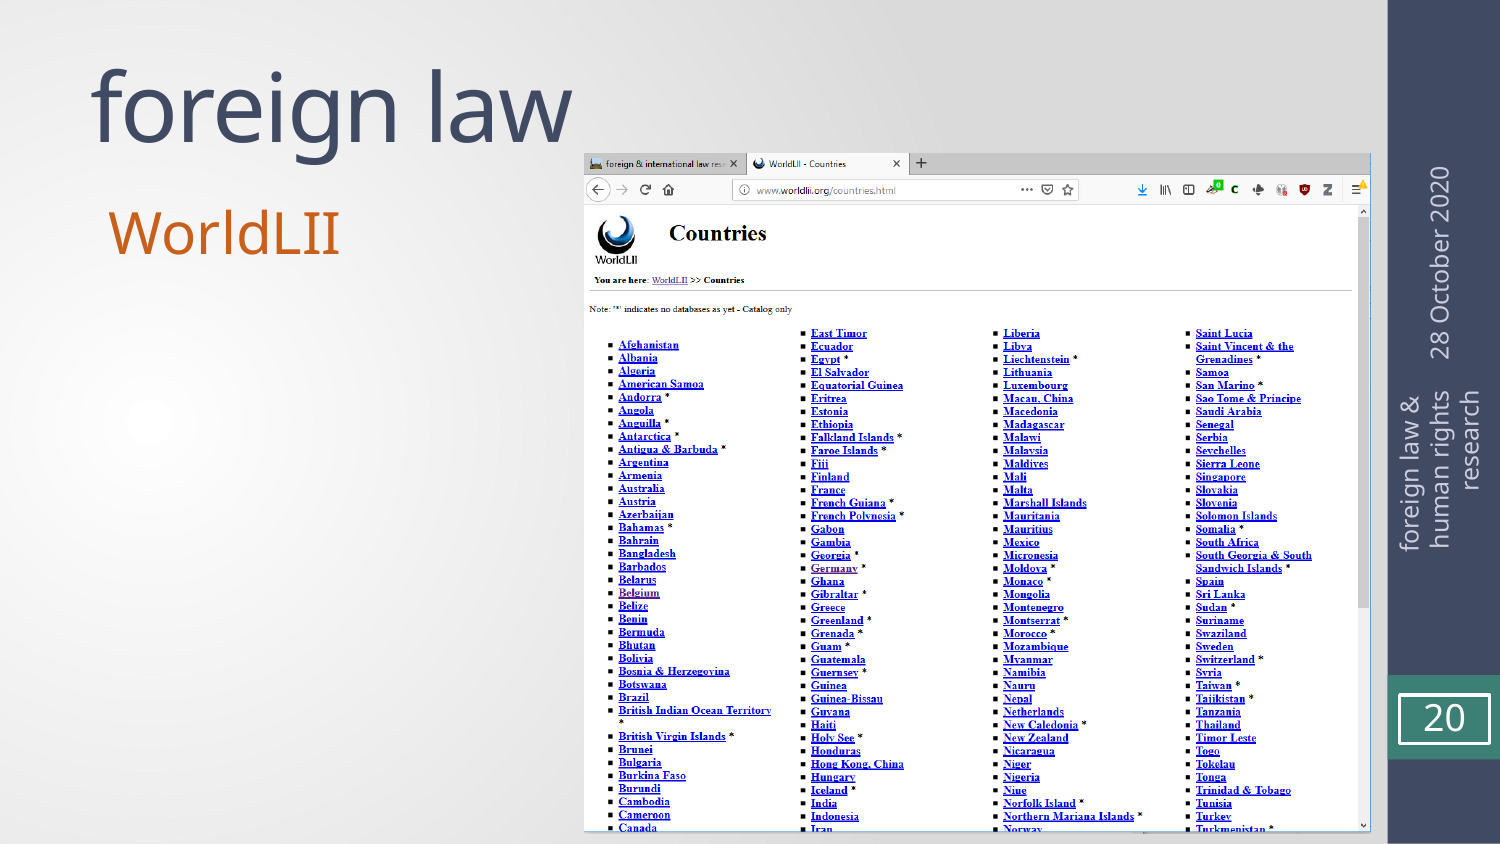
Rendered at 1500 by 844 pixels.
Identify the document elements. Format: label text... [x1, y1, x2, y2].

footer foreign law & human rights research [1408, 375, 1469, 667]
title foreign law [75, 33, 1325, 175]
list WorldLII [75, 188, 675, 754]
slide_number 28 October 2020 [1408, 75, 1469, 375]
slide_number <number> [1399, 695, 1490, 744]
picture [584, 153, 1371, 834]
